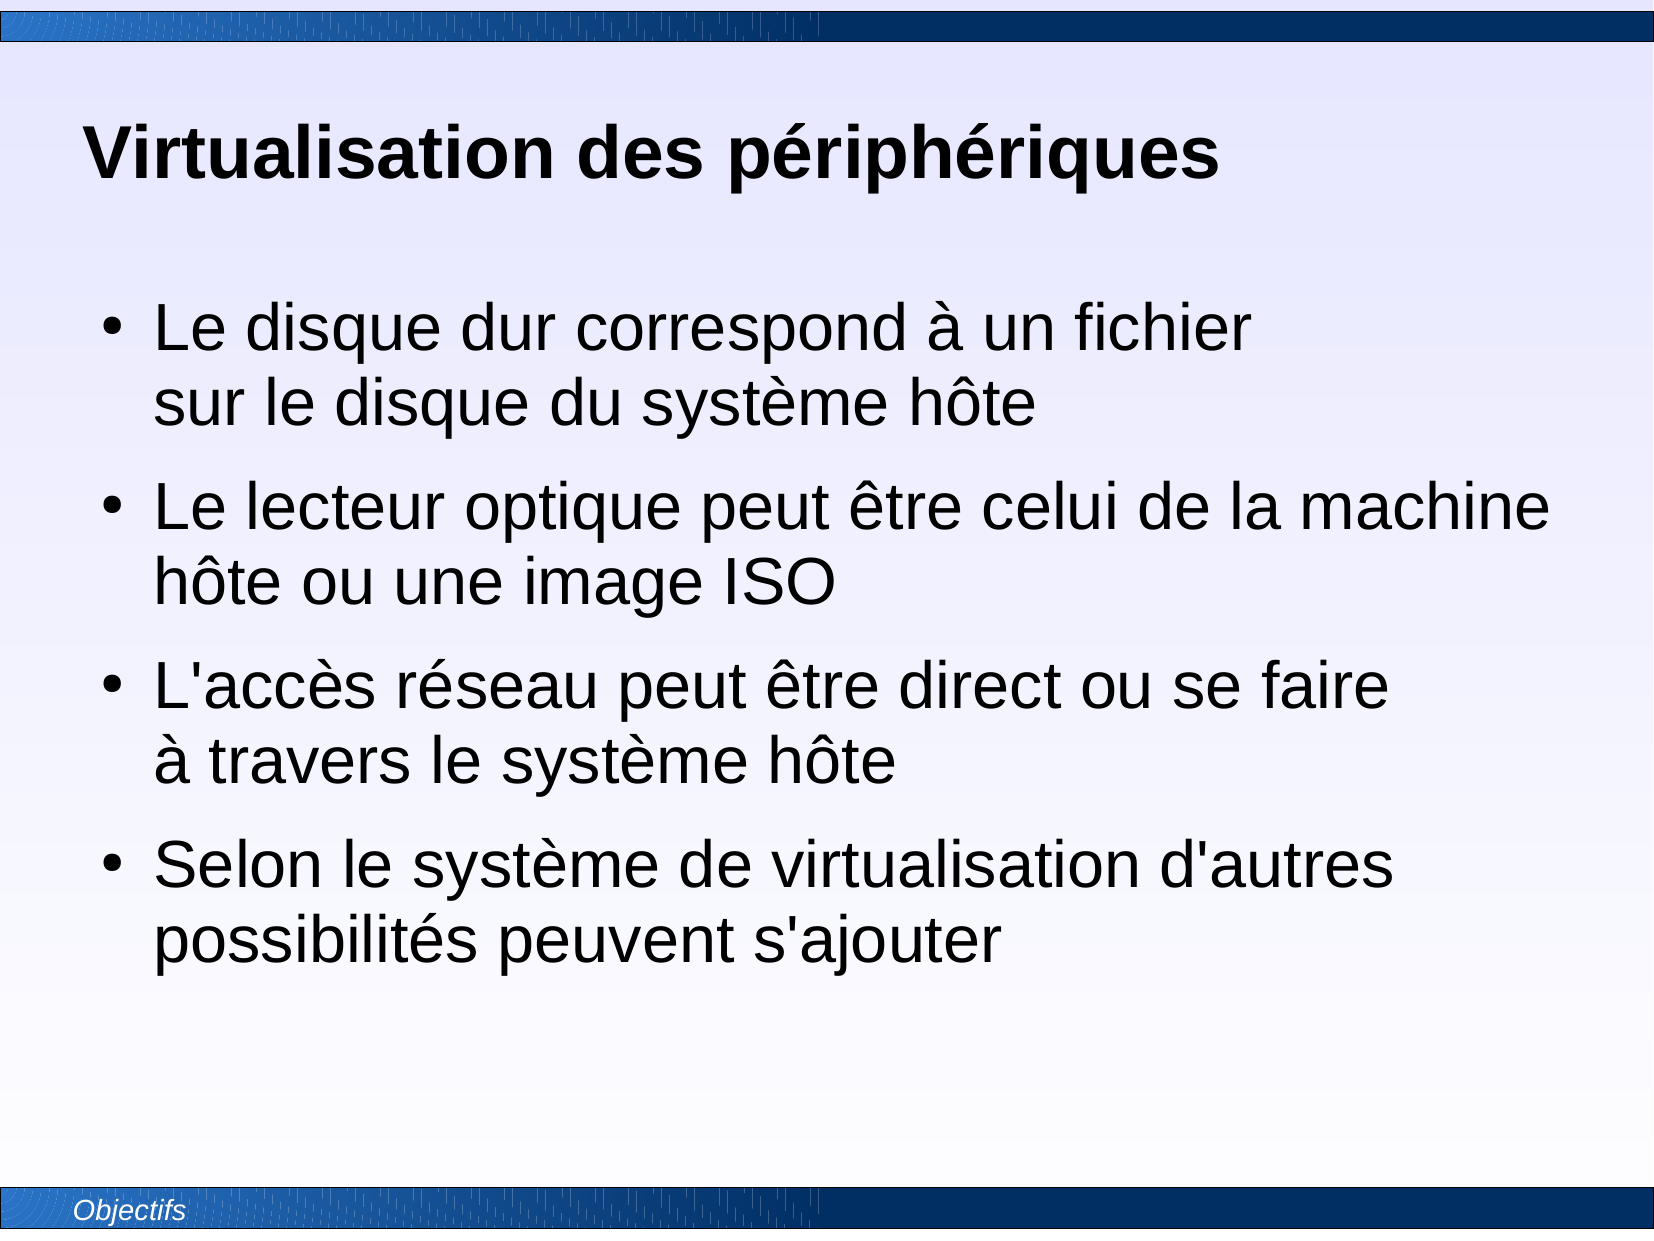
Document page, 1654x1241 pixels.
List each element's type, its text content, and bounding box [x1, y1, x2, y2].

list Le disque dur correspond à un fichier sur le disque du système hôte Le lecteur optique peut être celui de la machine hôte ou une image ISO L'accès réseau peut être direct ou se faire à travers le système hôte Selon le système de virtualisation d'autres possibilités peuvent s'ajouter [82, 290, 1571, 1094]
title Virtualisation des périphériques [82, 56, 1571, 250]
text_box Objectifs [57, 1186, 406, 1235]
